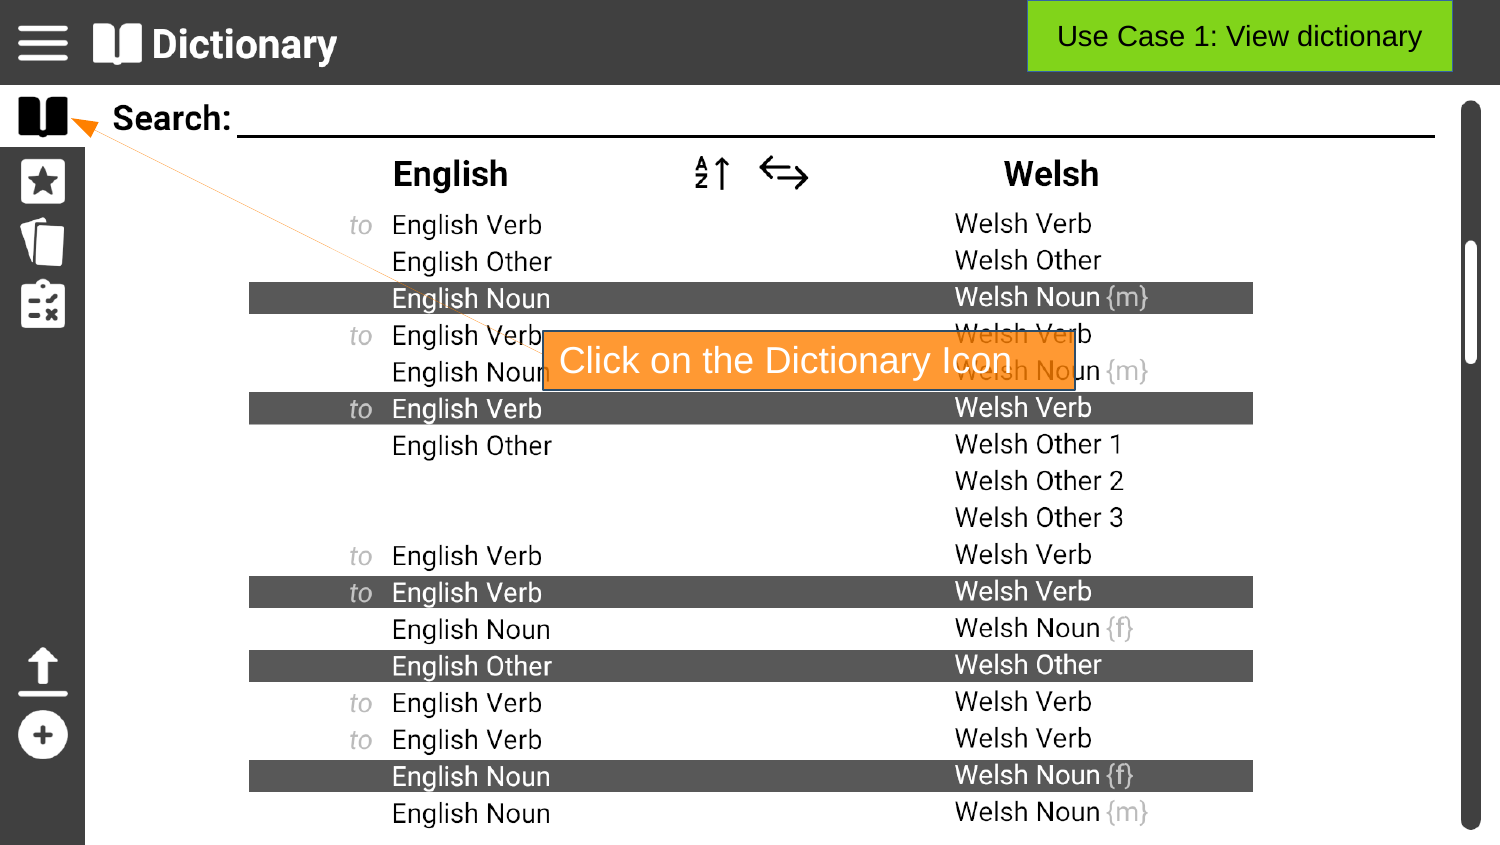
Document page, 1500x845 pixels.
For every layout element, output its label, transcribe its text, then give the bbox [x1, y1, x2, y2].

text_box Use Case 1: View dictionary [1027, 0, 1453, 72]
picture [0, 0, 1500, 845]
text_box Click on the Dictionary Icon [543, 330, 1075, 390]
